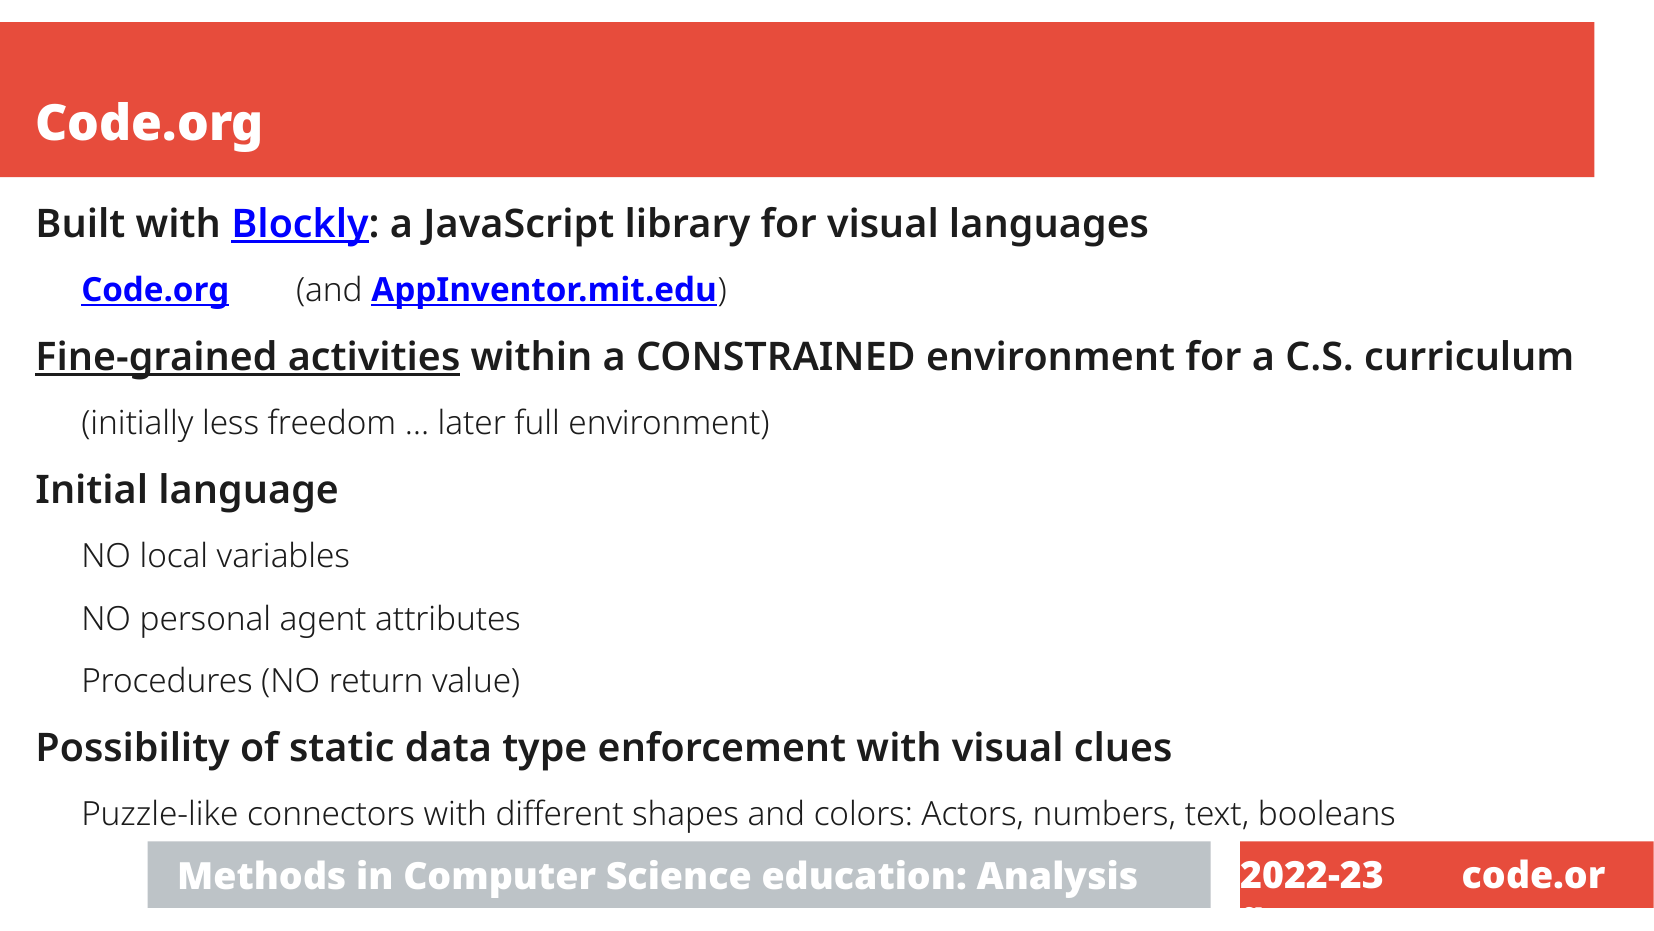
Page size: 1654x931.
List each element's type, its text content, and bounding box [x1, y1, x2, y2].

title Code.org [35, 44, 1595, 156]
list Built with Blockly: a JavaScript library for visual languages Code.org (and AppInventor.mit.edu) Fine-grained activities within a CONSTRAINED environment for a C.S. curriculum (initially less freedom … later full environment) Initial language NO local variables NO personal agent attributes Procedures (NO return value) Possibility of static data type enforcement with visual clues Puzzle-like connectors with different shapes and colors: Actors, numbers, text, booleans [35, 194, 1619, 842]
